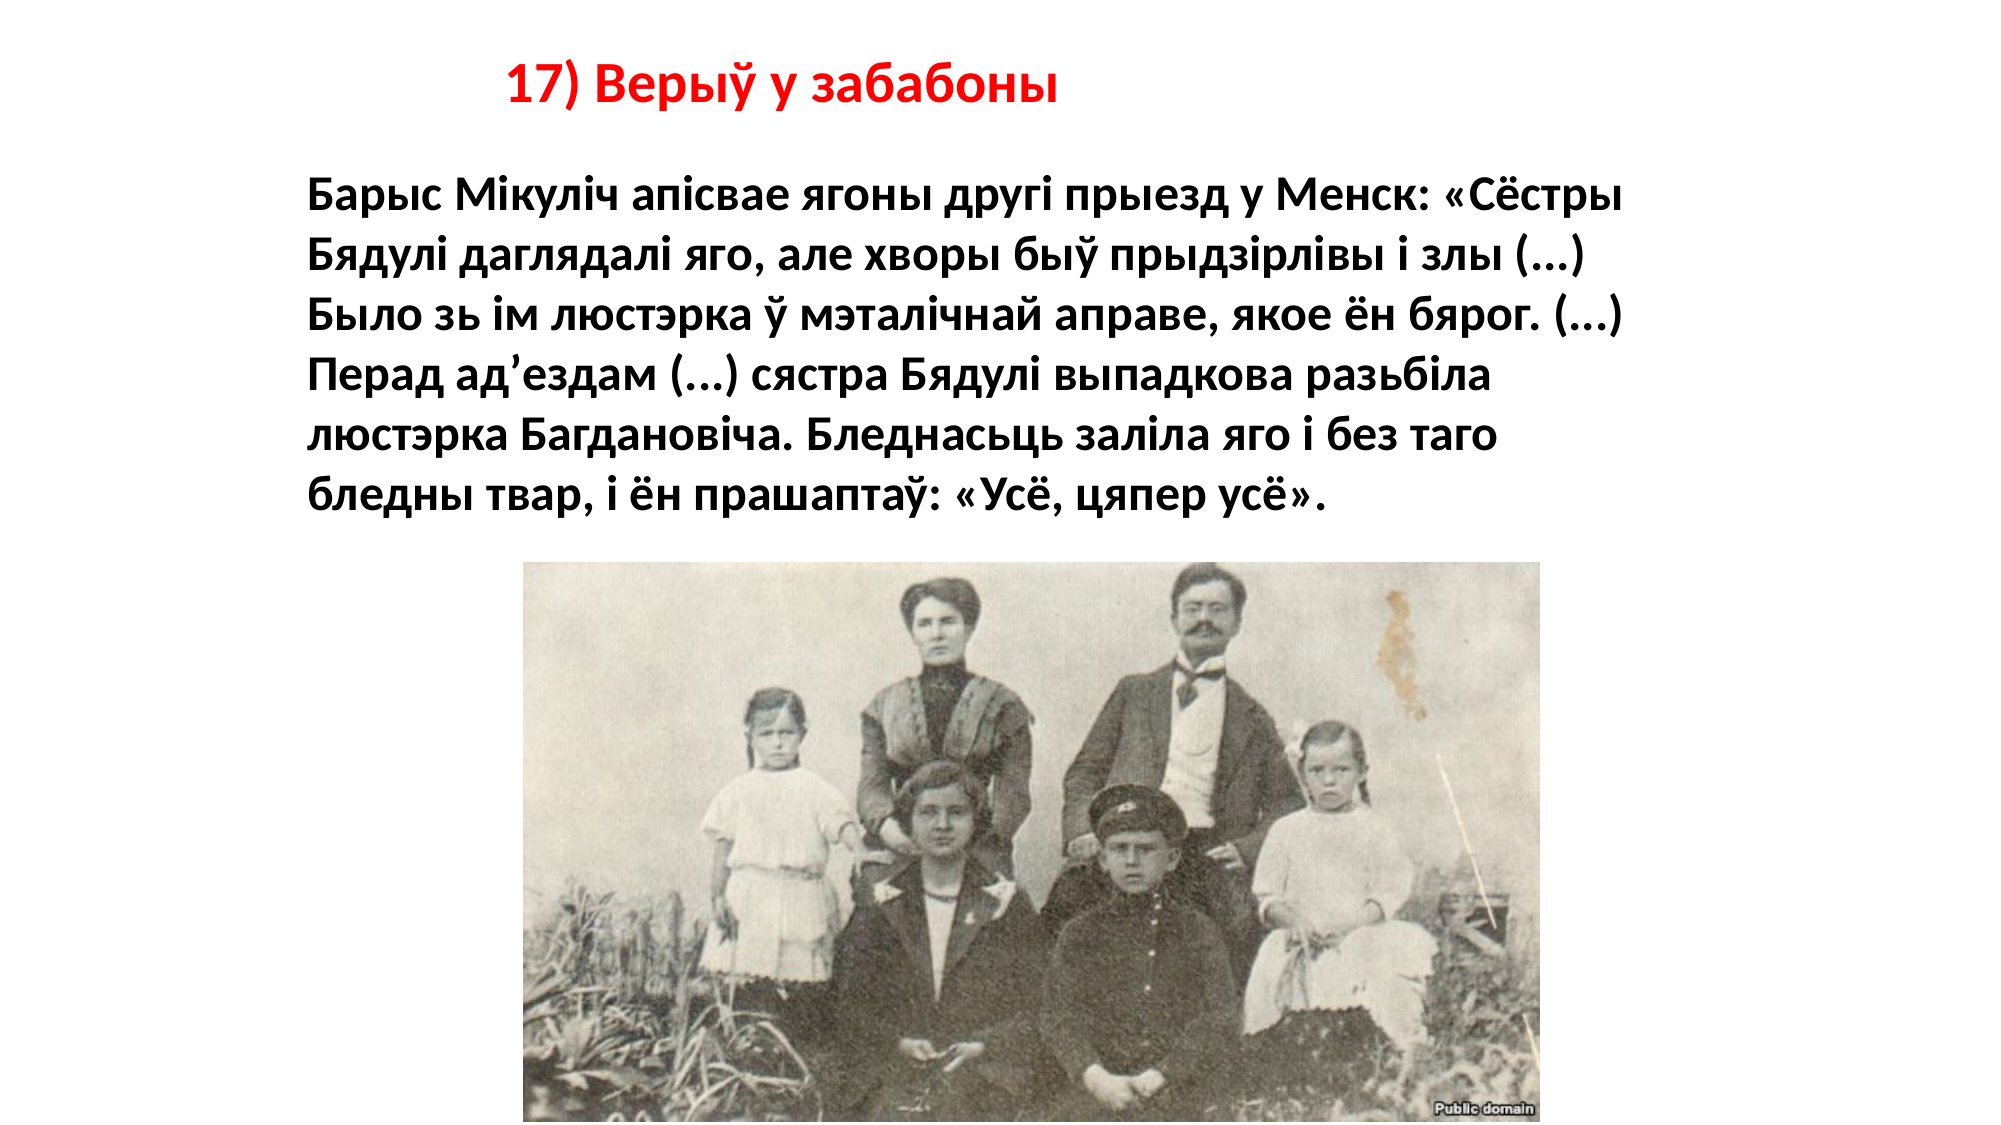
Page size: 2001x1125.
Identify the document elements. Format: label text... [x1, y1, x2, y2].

text_box Барыс Мікуліч апісвае ягоны другі прыезд у Менск: «Сёстры Бядулі даглядалі яго, але хворы быў прыдзірлівы і злы (...) Было зь ім люстэрка ў мэталічнай аправе, якое ён бярог. (...) Перад ад’ездам (...) сястра Бядулі выпадкова разьбіла люстэрка Багдановіча. Бледнасьць заліла яго і без таго бледны твар, і ён прашаптаў: «Усё, цяпер усё». [292, 153, 1647, 528]
text_box 17) Верыў у забабоны [490, 37, 1075, 122]
picture [523, 562, 1540, 1122]
